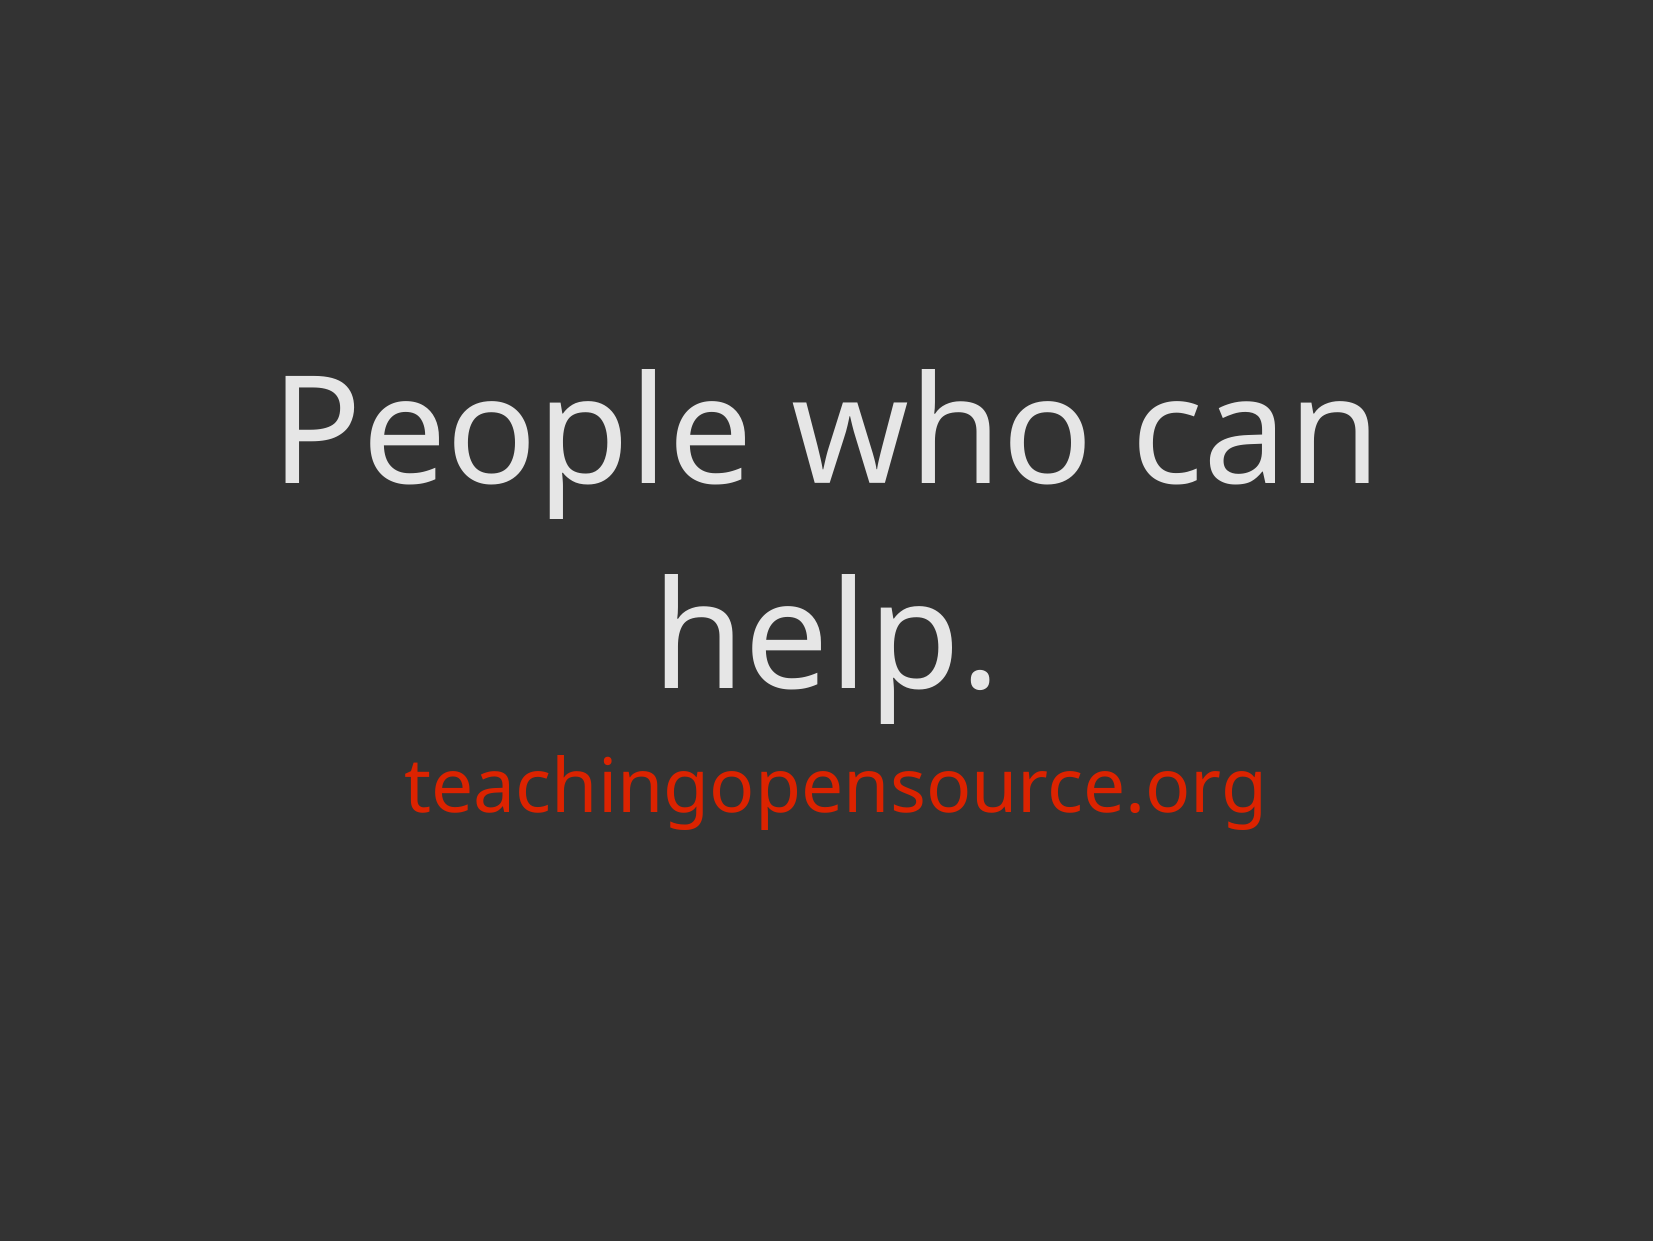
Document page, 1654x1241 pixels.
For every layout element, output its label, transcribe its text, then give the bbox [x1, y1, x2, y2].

subtitle People who can help. teachingopensource.org [82, 56, 1571, 1102]
